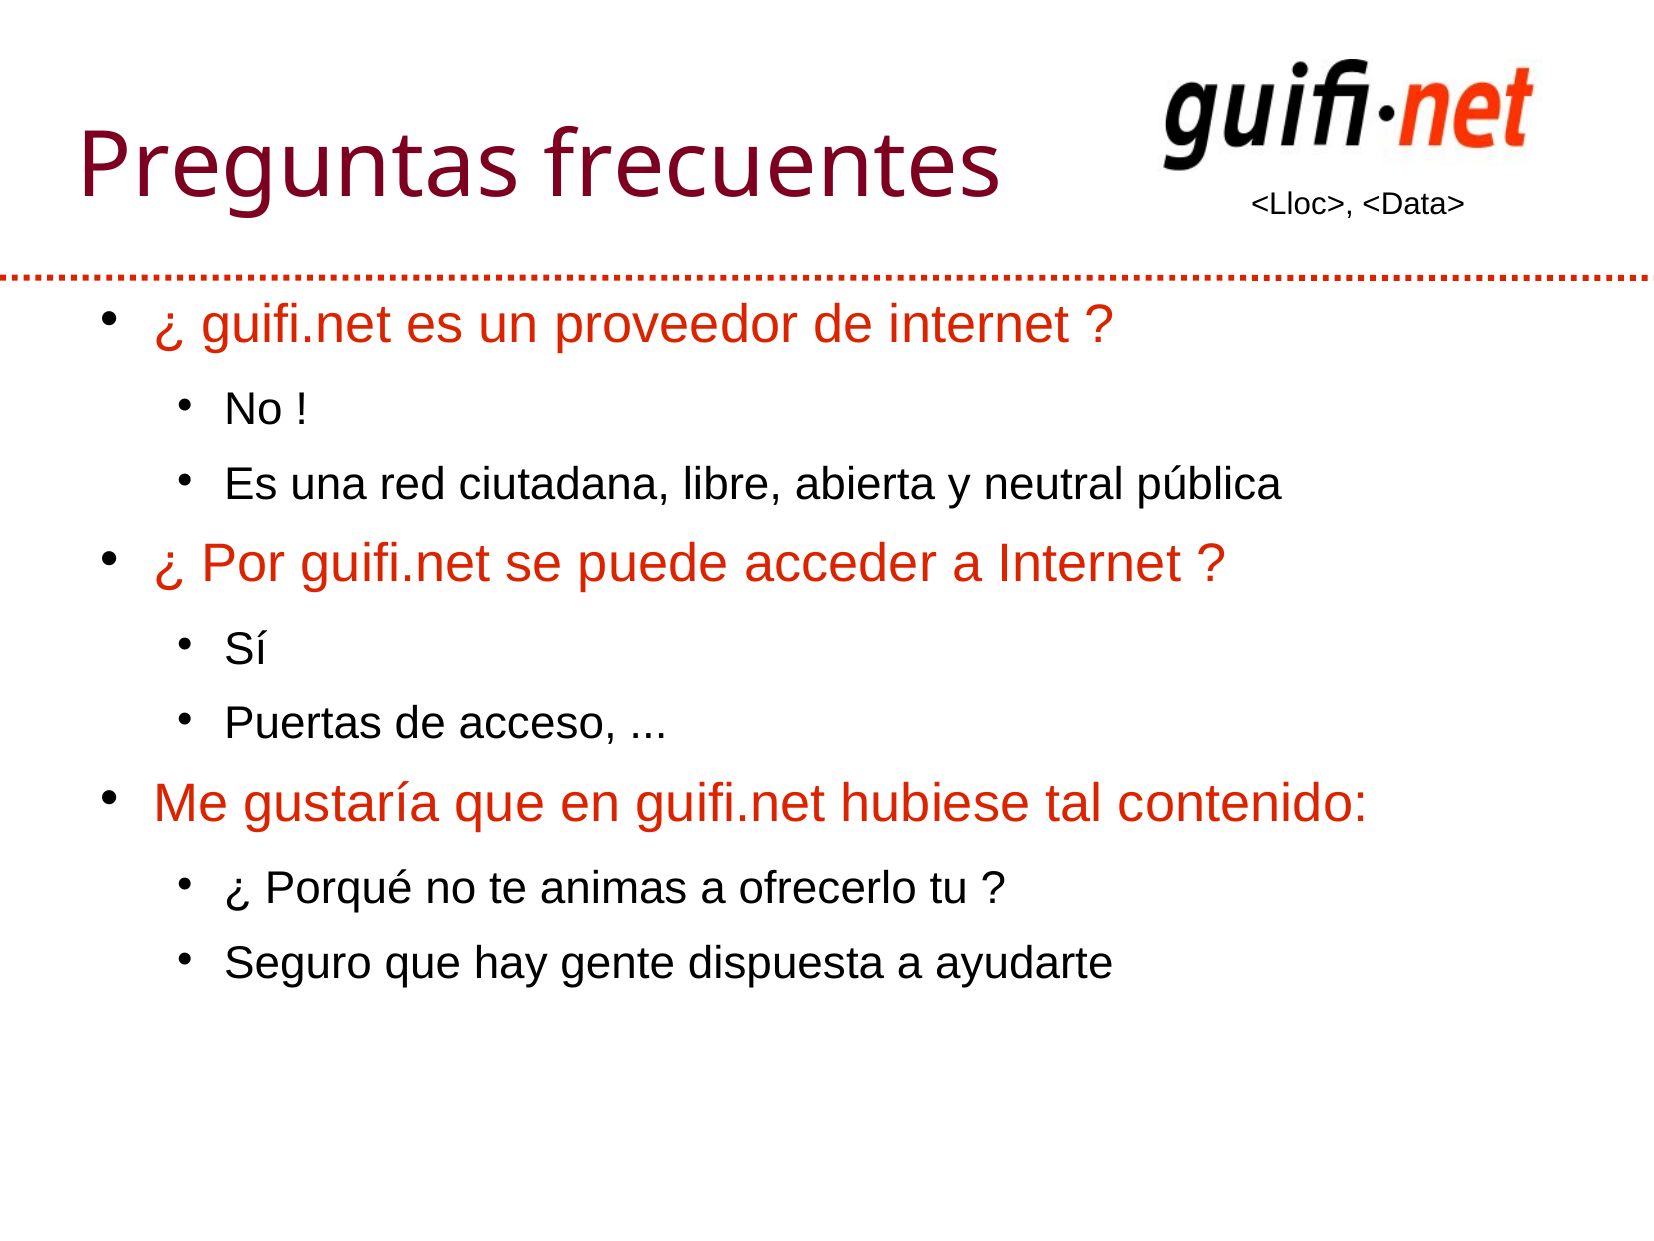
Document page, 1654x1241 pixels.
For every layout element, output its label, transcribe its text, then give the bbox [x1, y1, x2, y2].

list ¿ guifi.net es un proveedor de internet ? No ! Es una red ciutadana, libre, abierta y neutral pública ¿ Por guifi.net se puede acceder a Internet ? Sí Puertas de acceso, ... Me gustaría que en guifi.net hubiese tal contenido: ¿ Porqué no te animas a ofrecerlo tu ? Seguro que hay gente dispuesta a ayudarte [82, 290, 1571, 1109]
title Preguntas frecuentes [76, 59, 1093, 267]
picture [1157, 59, 1542, 172]
